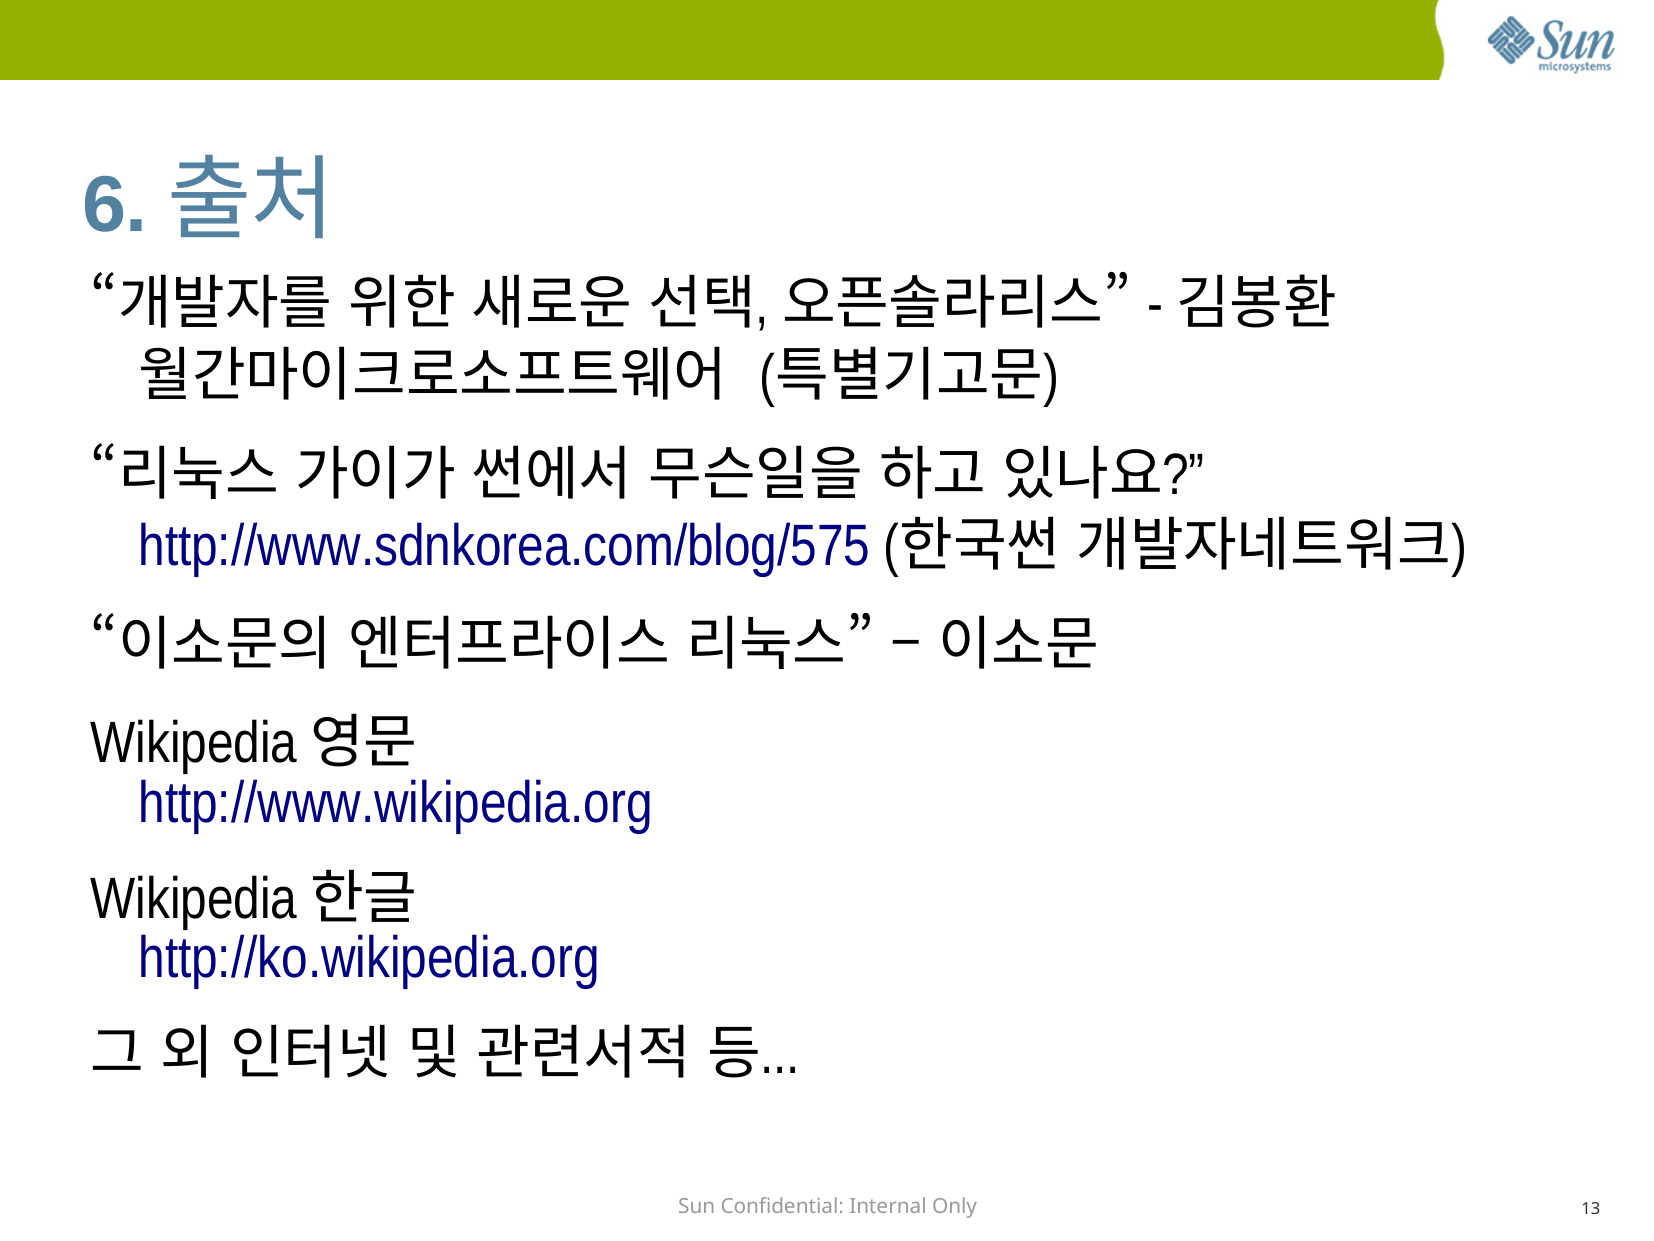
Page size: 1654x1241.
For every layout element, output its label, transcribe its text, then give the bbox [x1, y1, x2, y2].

title 6. 출처 [82, 135, 1585, 259]
picture [0, 0, 1654, 80]
list “개발자를 위한 새로운 선택, 오픈솔라리스” - 김봉환 월간마이크로소프트웨어 (특별기고문) “리눅스 가이가 썬에서 무슨일을 하고 있나요?” http://www.sdnkorea.com/blog/575 (한국썬 개발자네트워크) “이소문의 엔터프라이스 리눅스” – 이소문 Wikipedia 영문 http://www.wikipedia.org Wikipedia 한글 http://ko.wikipedia.org 그 외 인터넷 및 관련서적 등... [71, 266, 1545, 1153]
